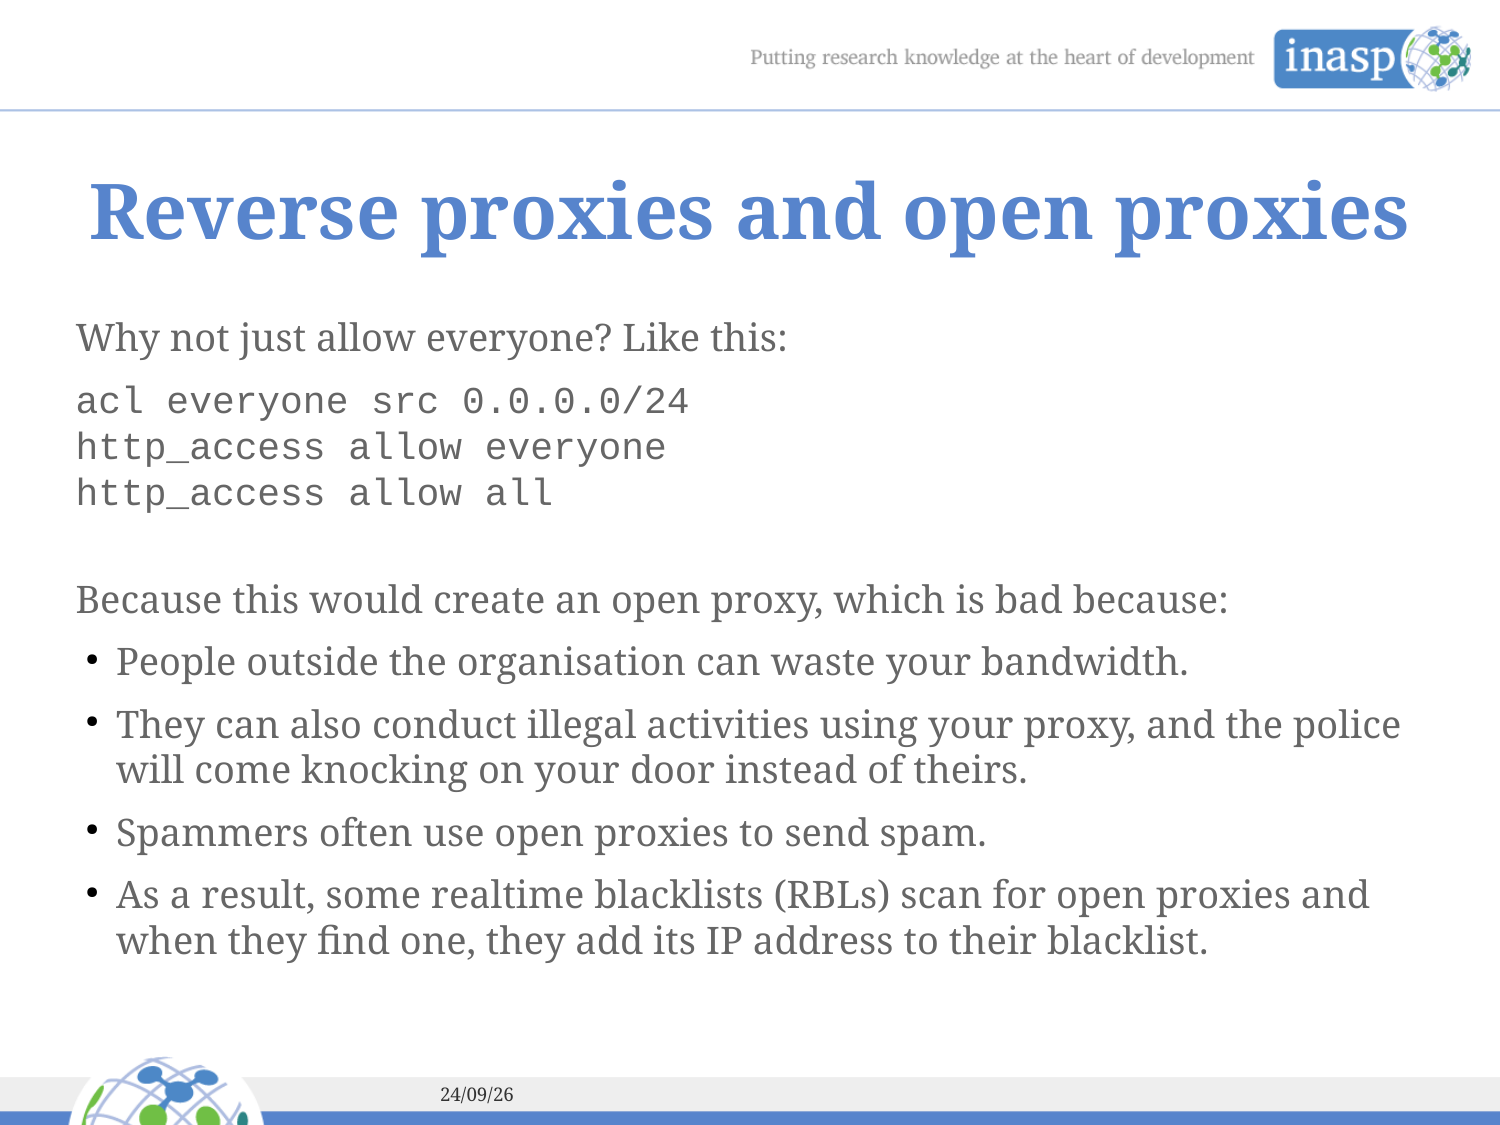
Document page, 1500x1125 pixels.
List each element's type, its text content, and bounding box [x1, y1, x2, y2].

list Why not just allow everyone? Like this: acl everyone src 0.0.0.0/24 http_access allow everyone http_access allow all Because this would create an open proxy, which is bad because: People outside the organisation can waste your bandwidth. They can also conduct illegal activities using your proxy, and the police will come knocking on your door instead of theirs. Spammers often use open proxies to send spam. As a result, some realtime blacklists (RBLs) scan for open proxies and when they find one, they add its IP address to their blacklist. [75, 313, 1426, 967]
picture [0, 0, 1500, 1125]
title Reverse proxies and open proxies [75, 129, 1426, 313]
